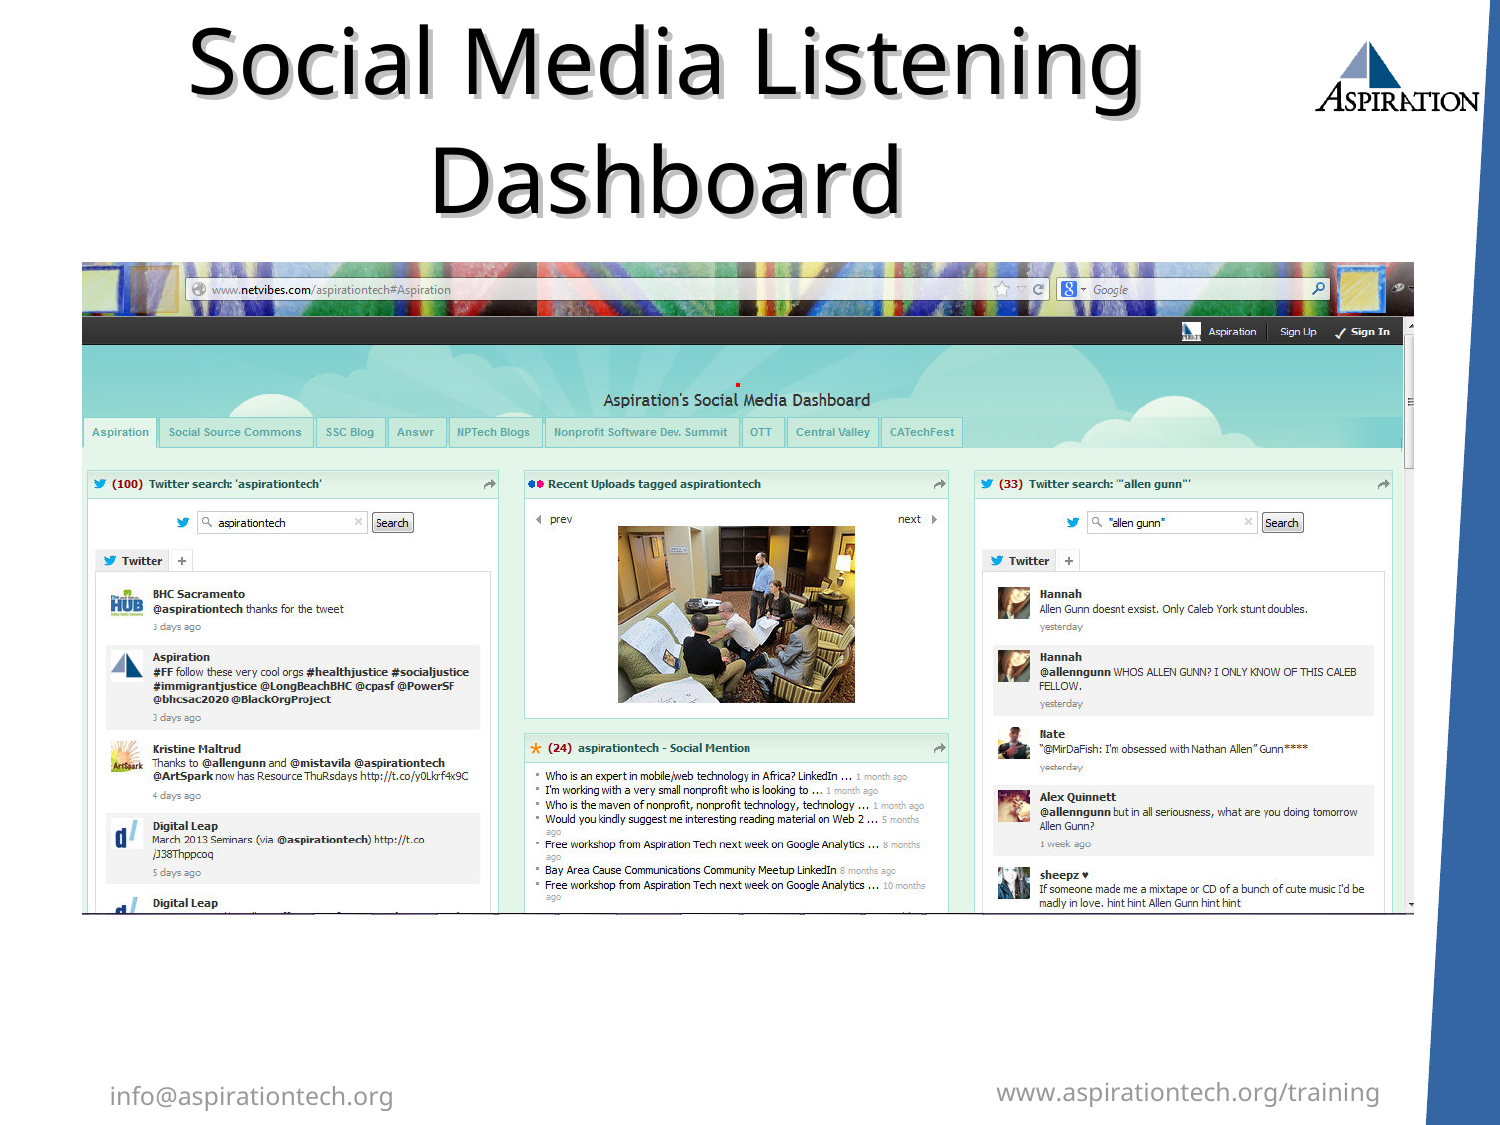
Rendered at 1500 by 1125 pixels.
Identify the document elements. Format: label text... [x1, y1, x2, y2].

picture [1315, 41, 1480, 120]
picture [82, 262, 1414, 915]
title Social Media Listening Dashboard [49, 19, 1284, 206]
